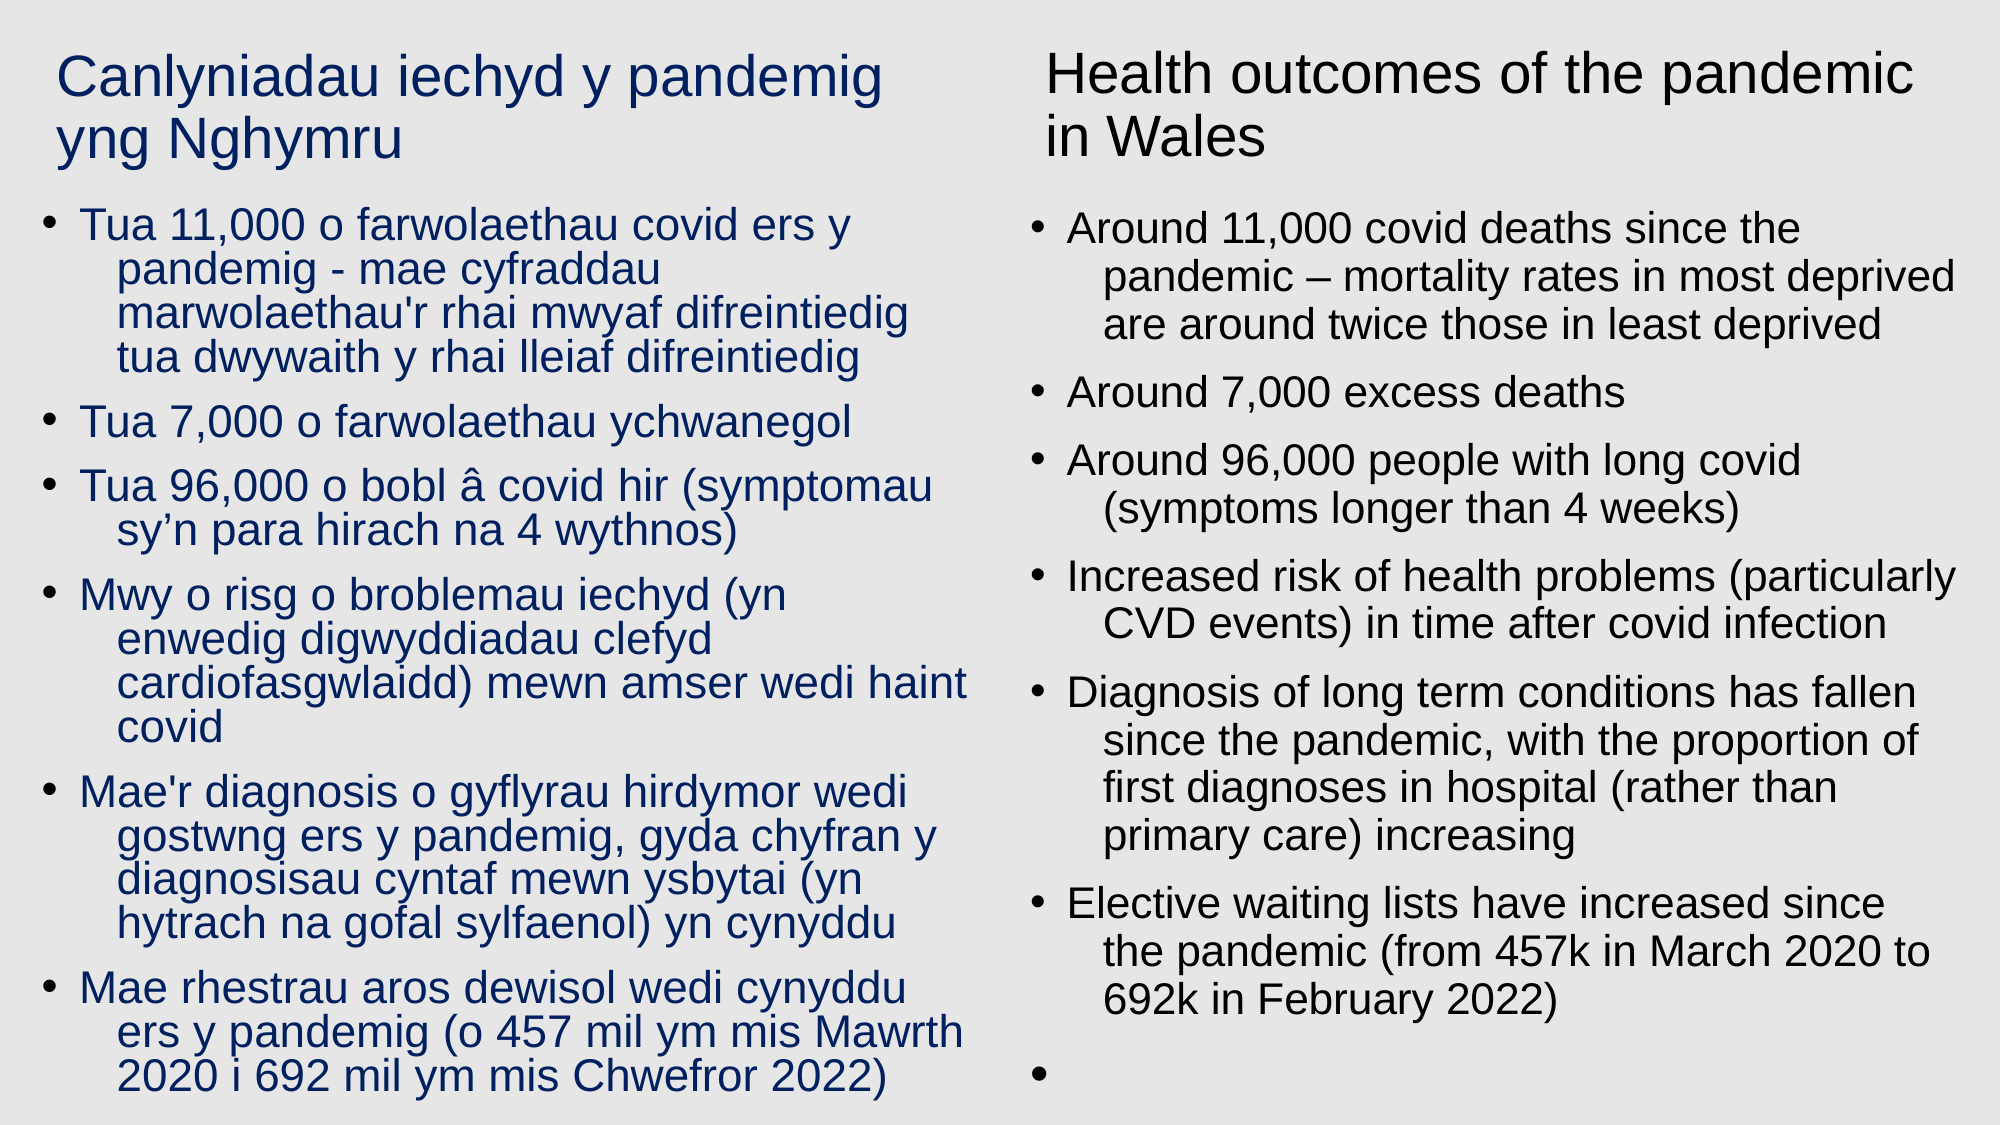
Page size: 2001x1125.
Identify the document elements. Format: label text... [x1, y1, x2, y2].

text_box Tua 11,000 o farwolaethau covid ers y pandemig - mae cyfraddau marwolaethau'r rhai mwyaf difreintiedig tua dwywaith y rhai lleiaf difreintiedig Tua 7,000 o farwolaethau ychwanegol Tua 96,000 o bobl â covid hir (symptomau sy’n para hirach na 4 wythnos) Mwy o risg o broblemau iechyd (yn enwedig digwyddiadau clefyd cardiofasgwlaidd) mewn amser wedi haint covid Mae'r diagnosis o gyflyrau hirdymor wedi gostwng ers y pandemig, gyda chyfran y diagnosisau cyntaf mewn ysbytai (yn hytrach na gofal sylfaenol) yn cynyddu Mae rhestrau aros dewisol wedi cynyddu ers y pandemig (o 457 mil ym mis Mawrth 2020 i 692 mil ym mis Chwefror 2022) [26, 197, 985, 1125]
title Health outcomes of the pandemic in Wales [1030, 0, 1959, 216]
list Around 11,000 covid deaths since the pandemic – mortality rates in most deprived are around twice those in least deprived Around 7,000 excess deaths Around 96,000 people with long covid (symptoms longer than 4 weeks) Increased risk of health problems (particularly CVD events) in time after covid infection Diagnosis of long term conditions has fallen since the pandemic, with the proportion of first diagnoses in hospital (rather than primary care) increasing Elective waiting lists have increased since the pandemic (from 457k in March 2020 to 692k in February 2022) [1015, 197, 1974, 1125]
text_box Canlyniadau iechyd y pandemig yng Nghymru [41, 0, 970, 218]
